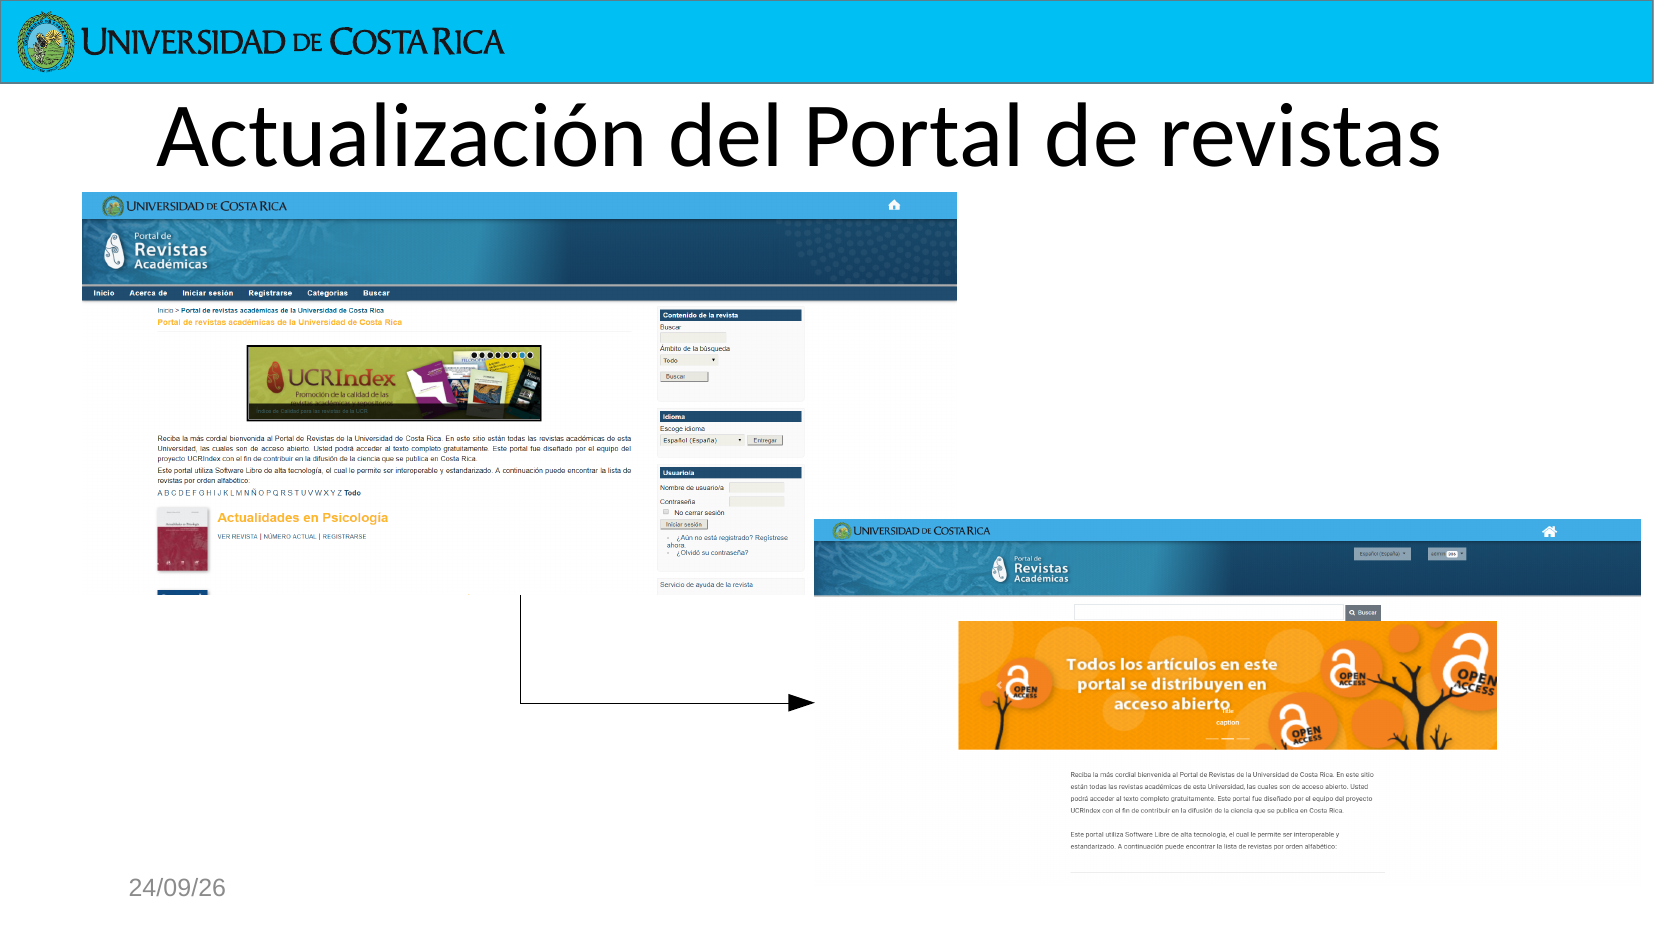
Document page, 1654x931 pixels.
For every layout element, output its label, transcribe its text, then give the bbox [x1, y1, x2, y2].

picture [82, 192, 1641, 886]
title Actualización del Portal de revistas [156, 82, 1583, 205]
